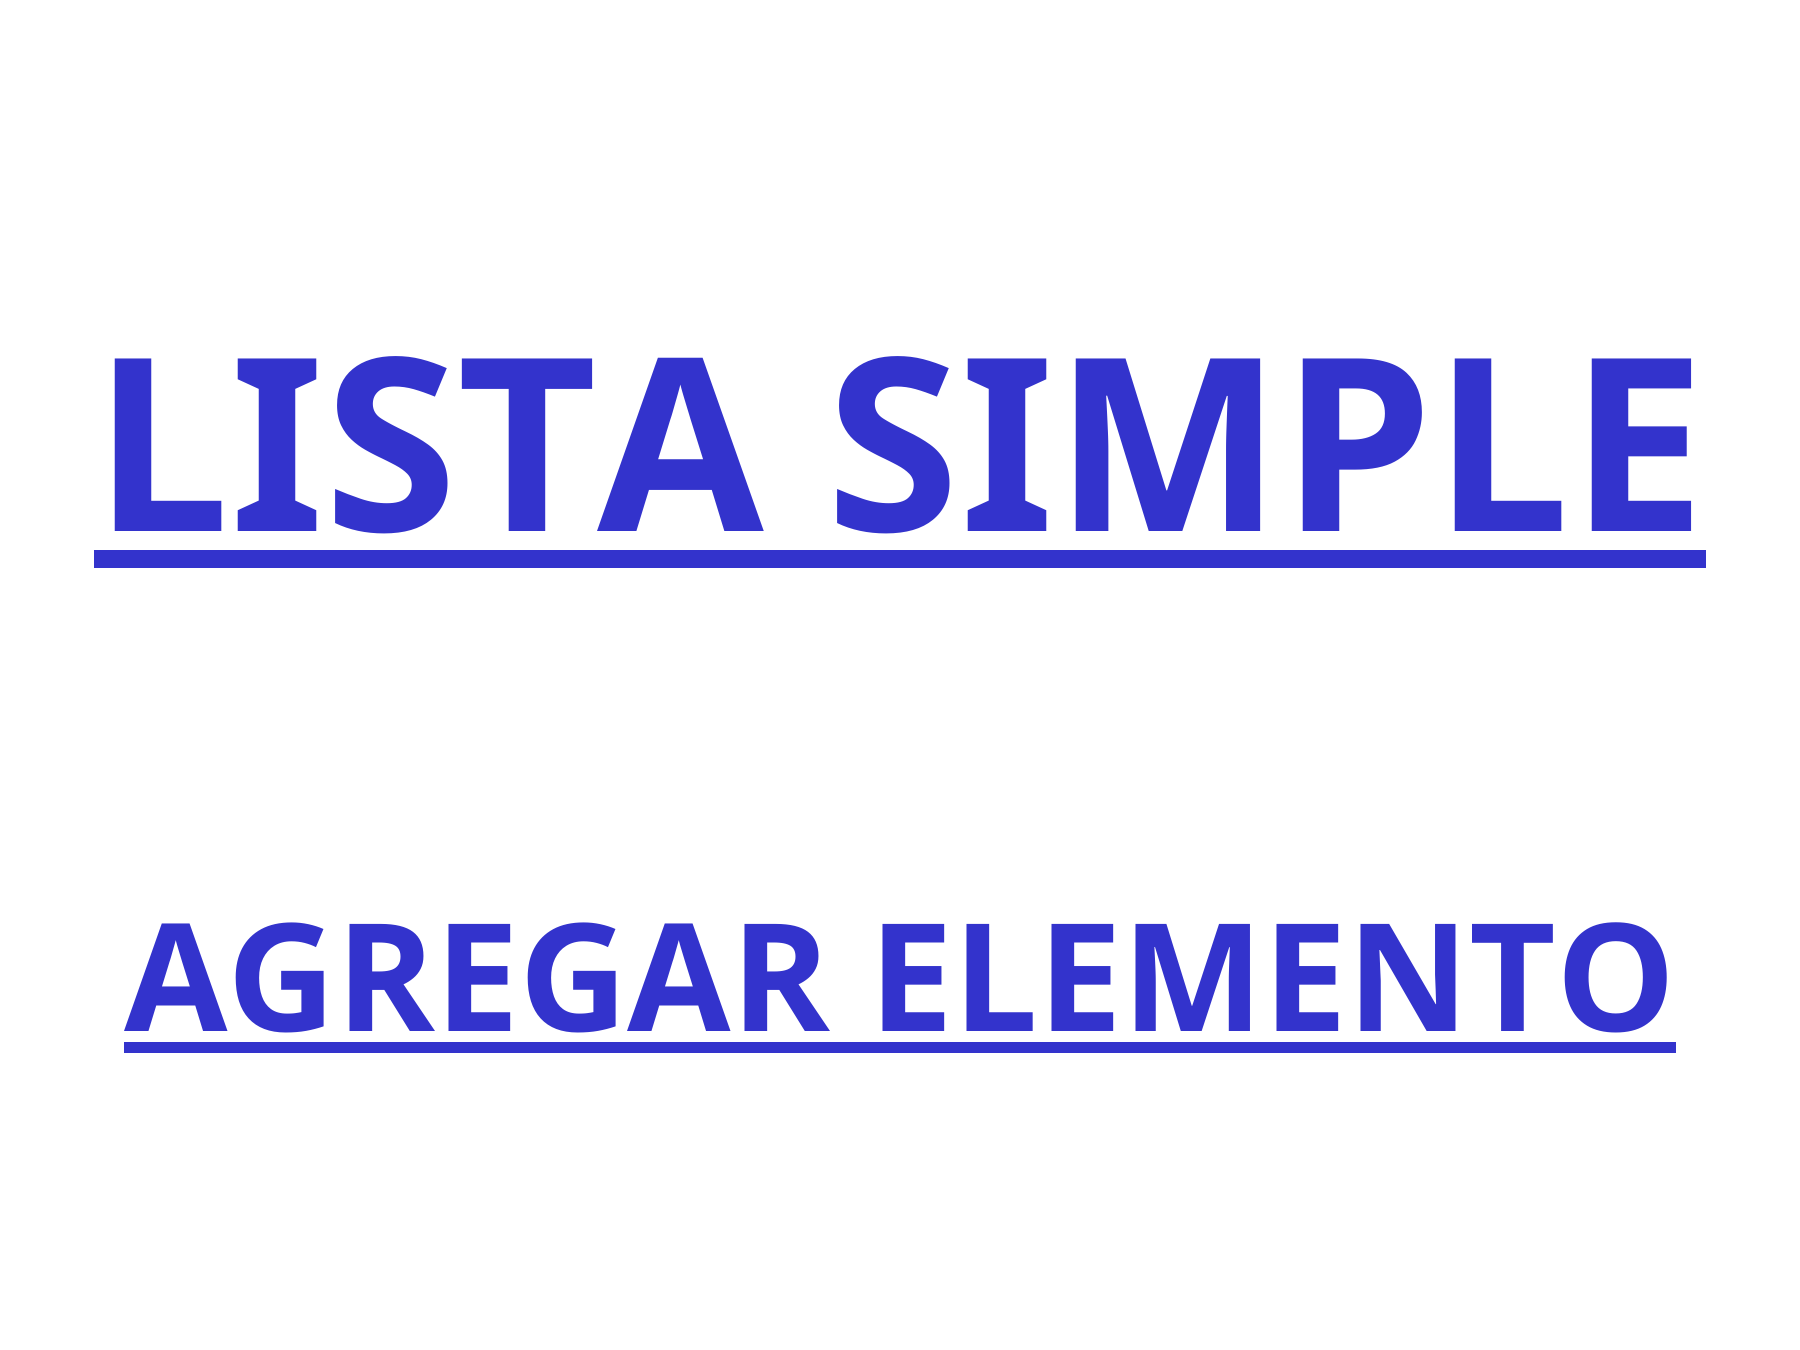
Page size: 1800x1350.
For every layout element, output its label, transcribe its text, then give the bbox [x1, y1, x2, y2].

text_box AGREGAR ELEMENTO [109, 873, 1691, 1069]
text_box LISTA SIMPLE [0, 281, 1800, 590]
